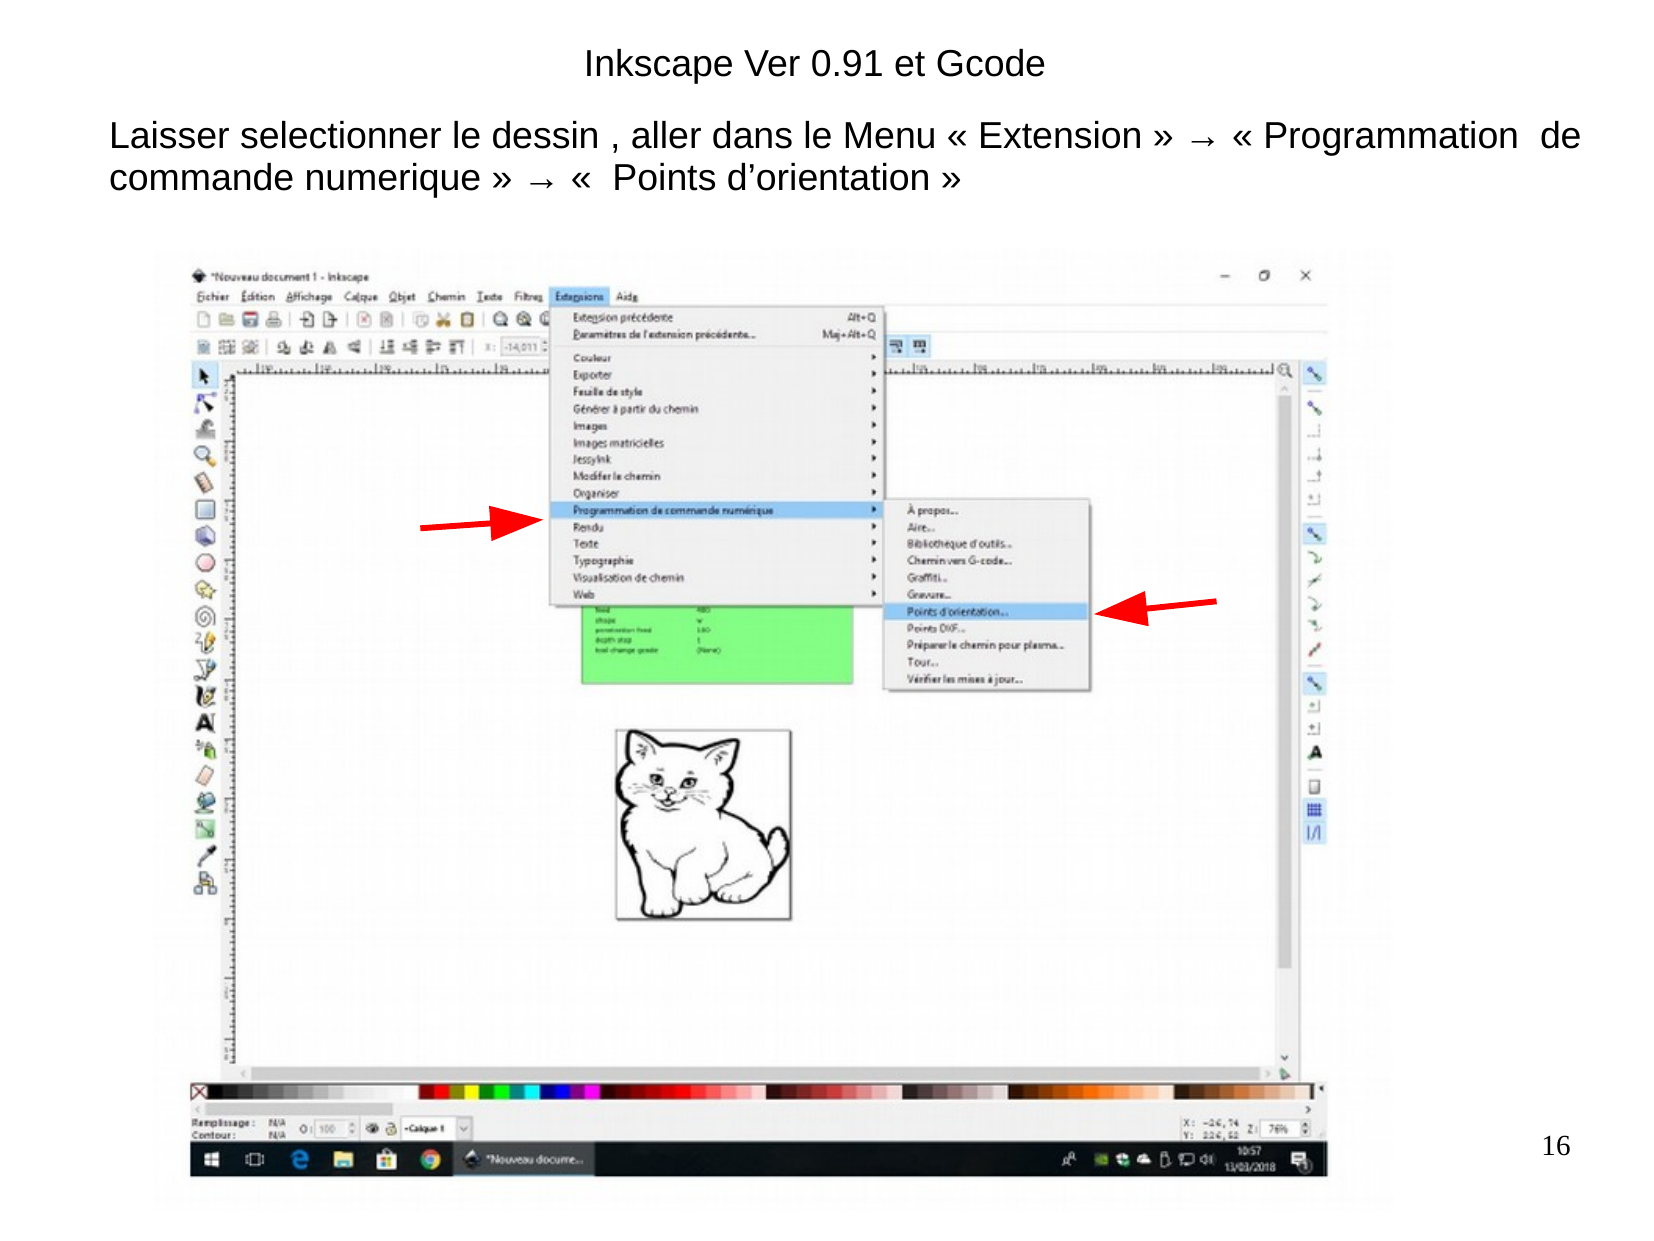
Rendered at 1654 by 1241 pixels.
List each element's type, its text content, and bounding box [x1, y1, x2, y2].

text_box Inkscape Ver 0.91 et Gcode [106, 35, 1524, 93]
picture [153, 249, 1394, 1211]
text_box Laisser selectionner le dessin , aller dans le Menu « Extension » → « Programmation de commande numerique » → « Points d’orientation » [94, 107, 1630, 249]
